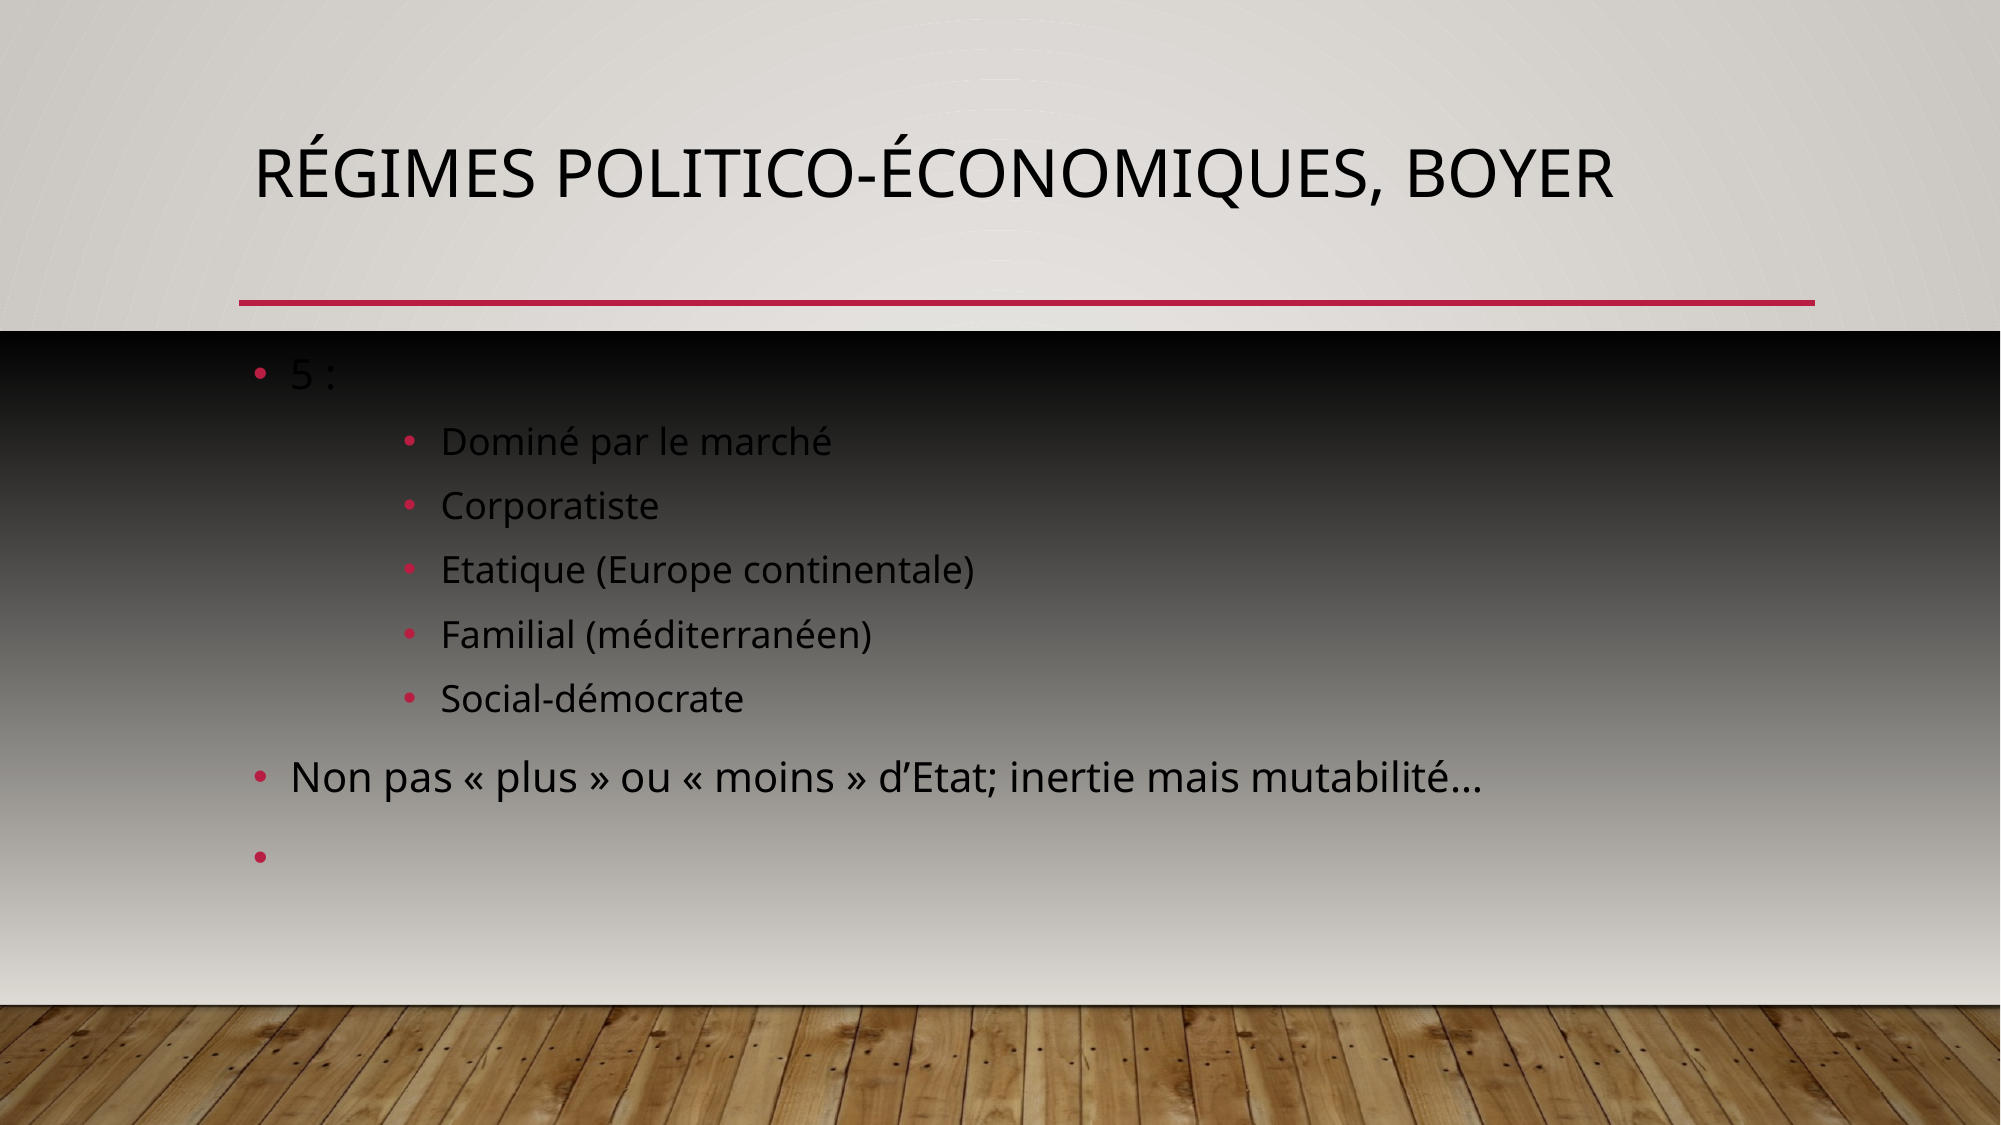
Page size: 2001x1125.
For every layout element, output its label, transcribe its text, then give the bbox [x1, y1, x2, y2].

list 5 : Dominé par le marché Corporatiste Etatique (Europe continentale) Familial (méditerranéen) Social-démocrate Non pas « plus » ou « moins » d’Etat; inertie mais mutabilité… [238, 330, 1814, 897]
title Régimes politico-économiques, Boyer [238, 131, 1814, 305]
